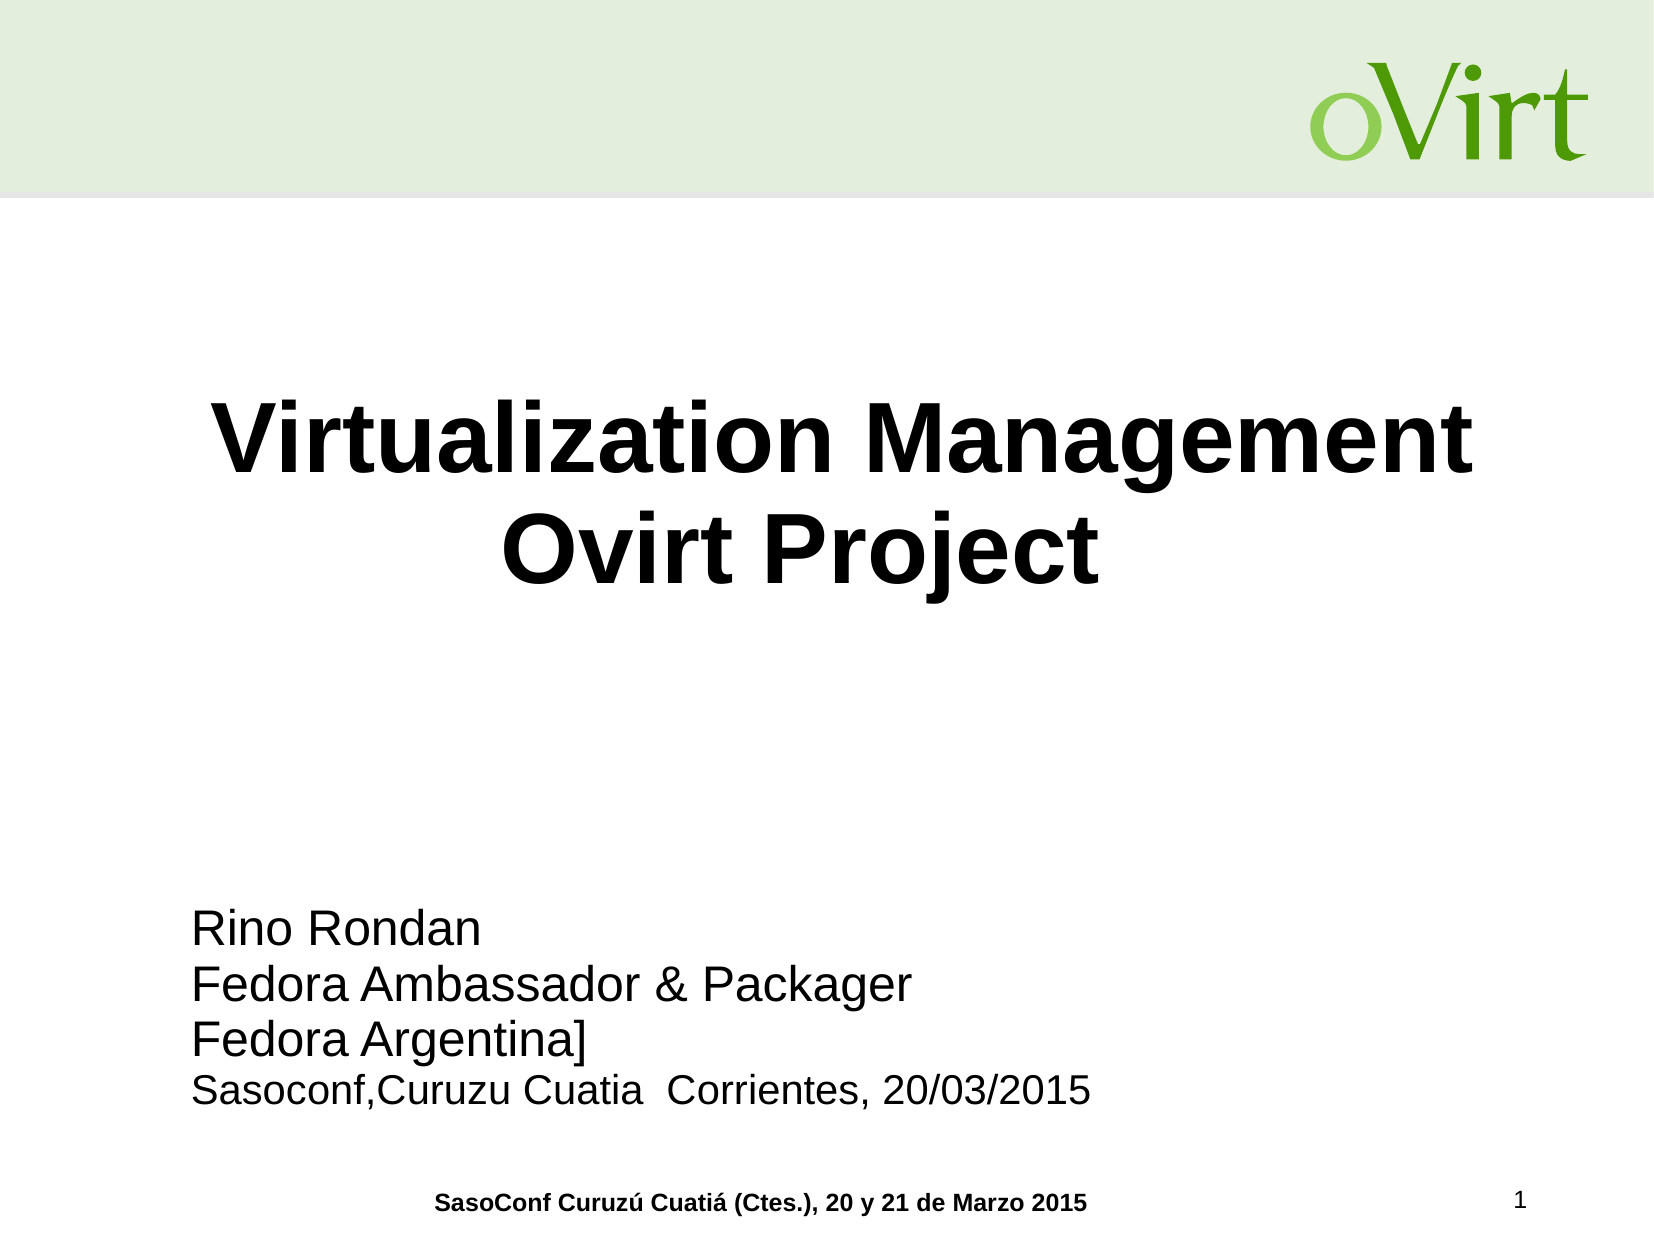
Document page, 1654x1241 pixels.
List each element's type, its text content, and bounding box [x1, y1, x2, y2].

text_box Virtualization Management Ovirt Project [112, 374, 1549, 613]
text_box Rino Rondan Fedora Ambassador & Packager Fedora Argentina] Sasoconf,Curuzu Cuatia Corrientes, 20/03/2015 [176, 669, 1549, 1122]
